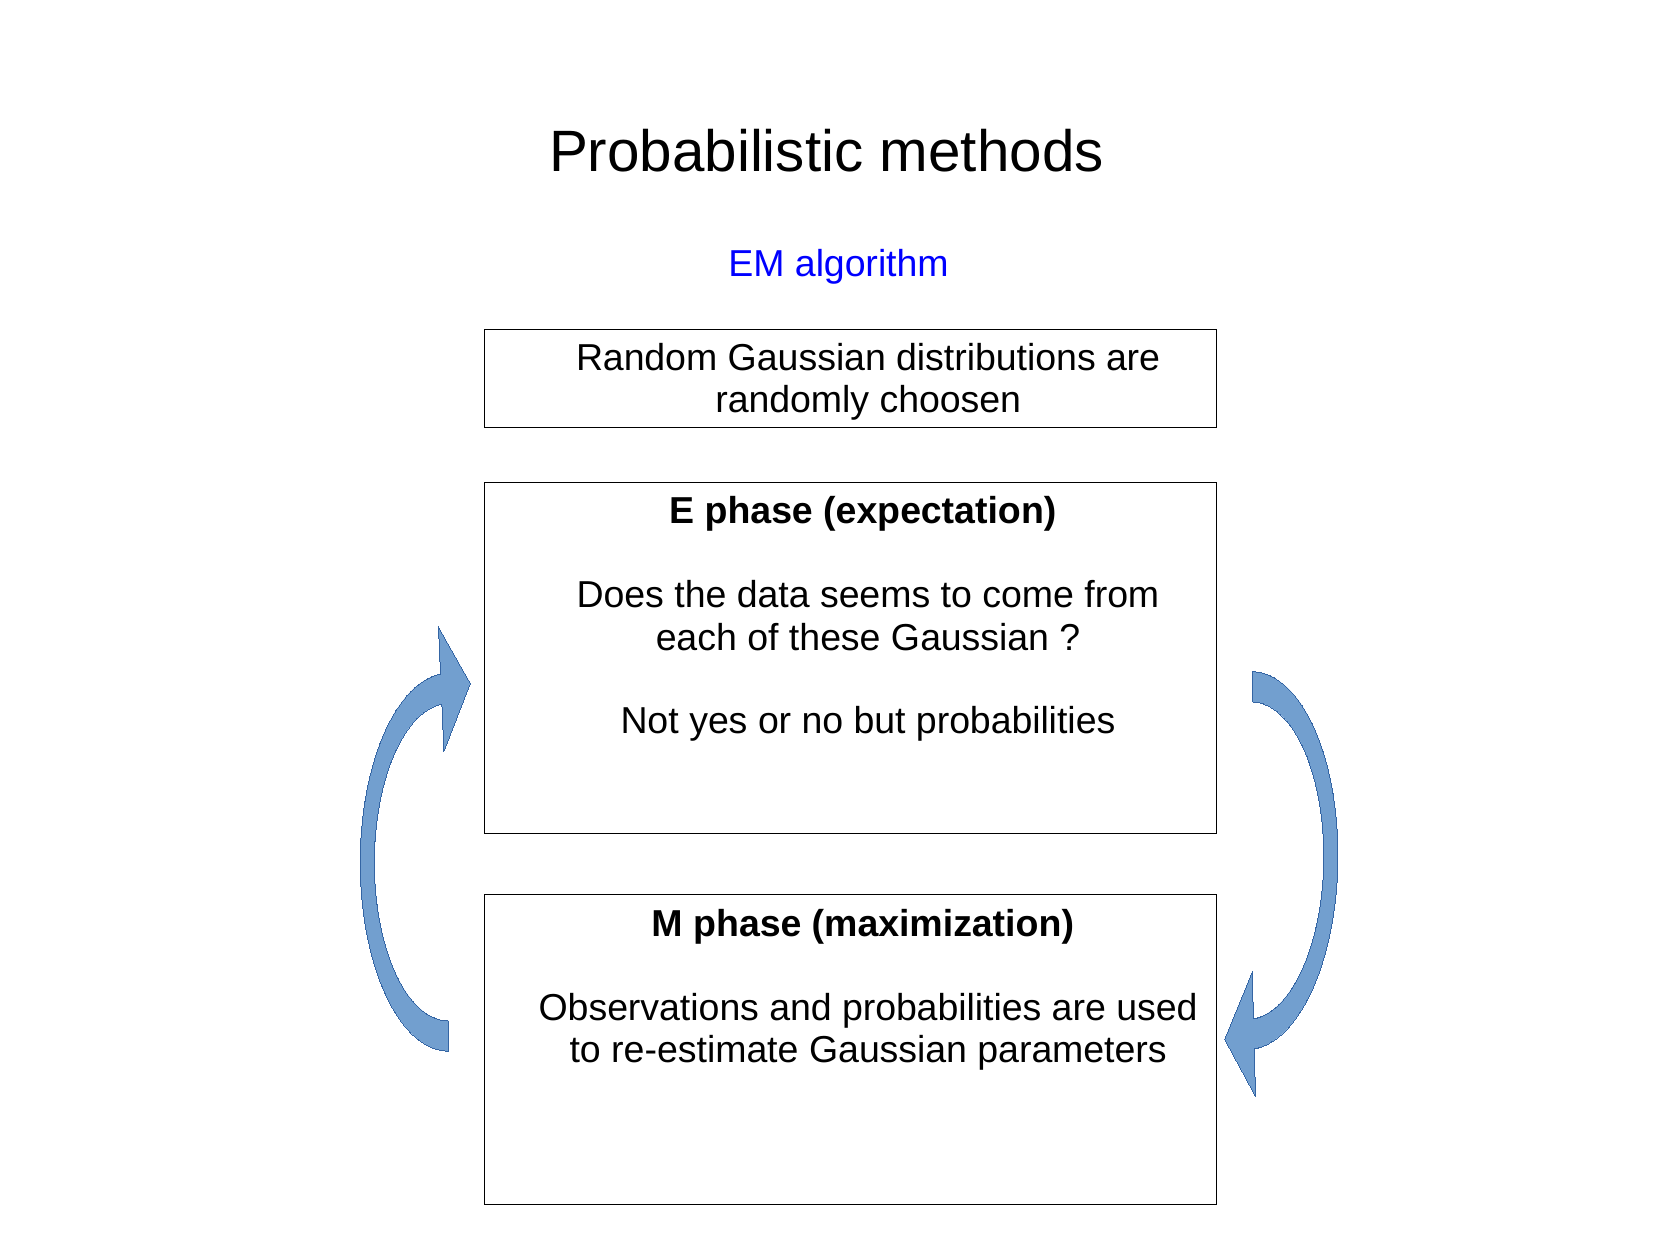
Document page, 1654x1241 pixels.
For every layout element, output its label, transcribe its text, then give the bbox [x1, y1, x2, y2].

text_box [360, 626, 471, 1052]
title Probabilistic methods [0, 90, 1654, 213]
text_box [1224, 671, 1338, 1097]
list EM algorithm [59, 242, 1548, 308]
text_box M phase (maximization) Observations and probabilities are used to re-estimate Gaussian parameters [484, 894, 1217, 1205]
text_box E phase (expectation) Does the data seems to come from each of these Gaussian ? Not yes or no but probabilities [484, 482, 1217, 834]
text_box Random Gaussian distributions are randomly choosen [484, 329, 1217, 428]
